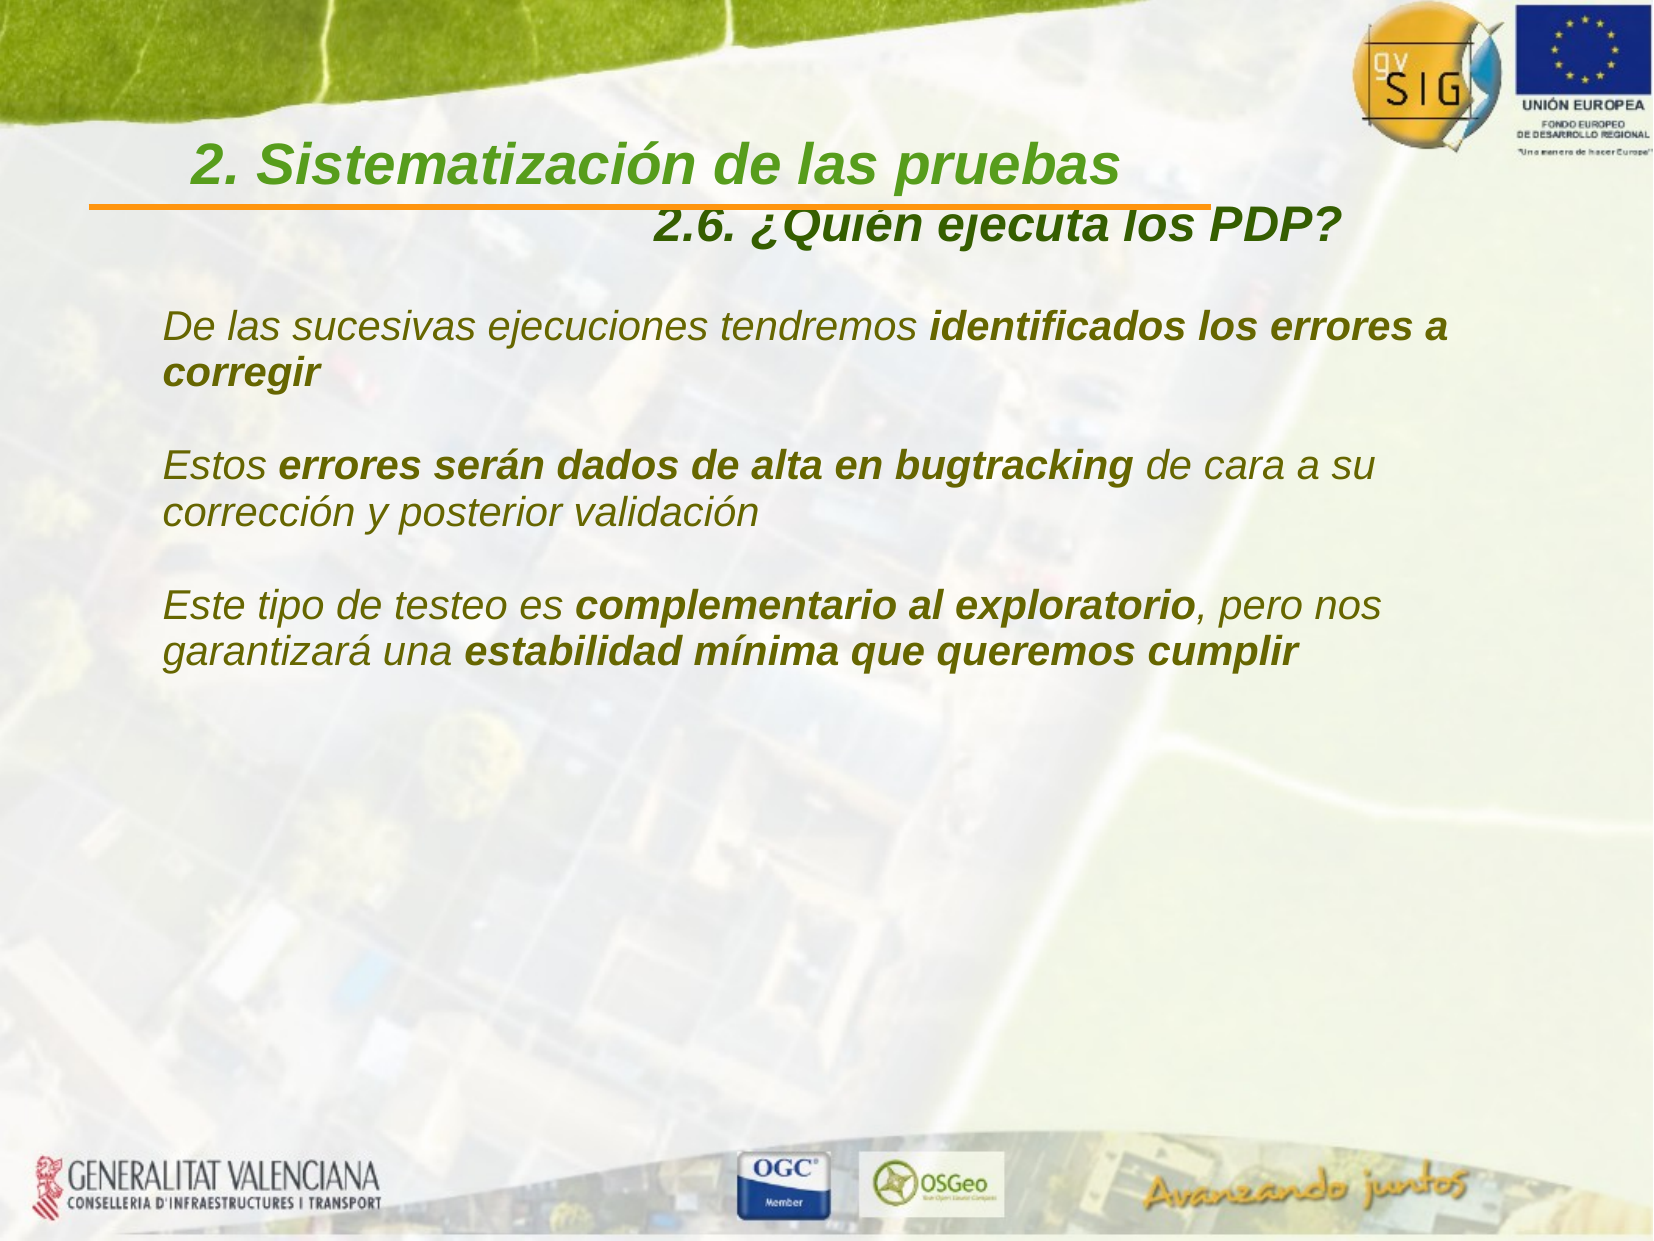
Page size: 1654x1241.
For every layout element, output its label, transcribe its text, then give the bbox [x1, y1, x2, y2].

text_box De las sucesivas ejecuciones tendremos identificados los errores a corregir Estos errores serán dados de alta en bugtracking de cara a su corrección y posterior validación Este tipo de testeo es complementario al exploratorio, pero nos garantizará una estabilidad mínima que queremos cumplir [147, 295, 1477, 791]
picture [0, 0, 1653, 1241]
text_box 2. Sistematización de las pruebas 2.6. ¿Quién ejecuta los PDP? [177, 124, 1359, 276]
